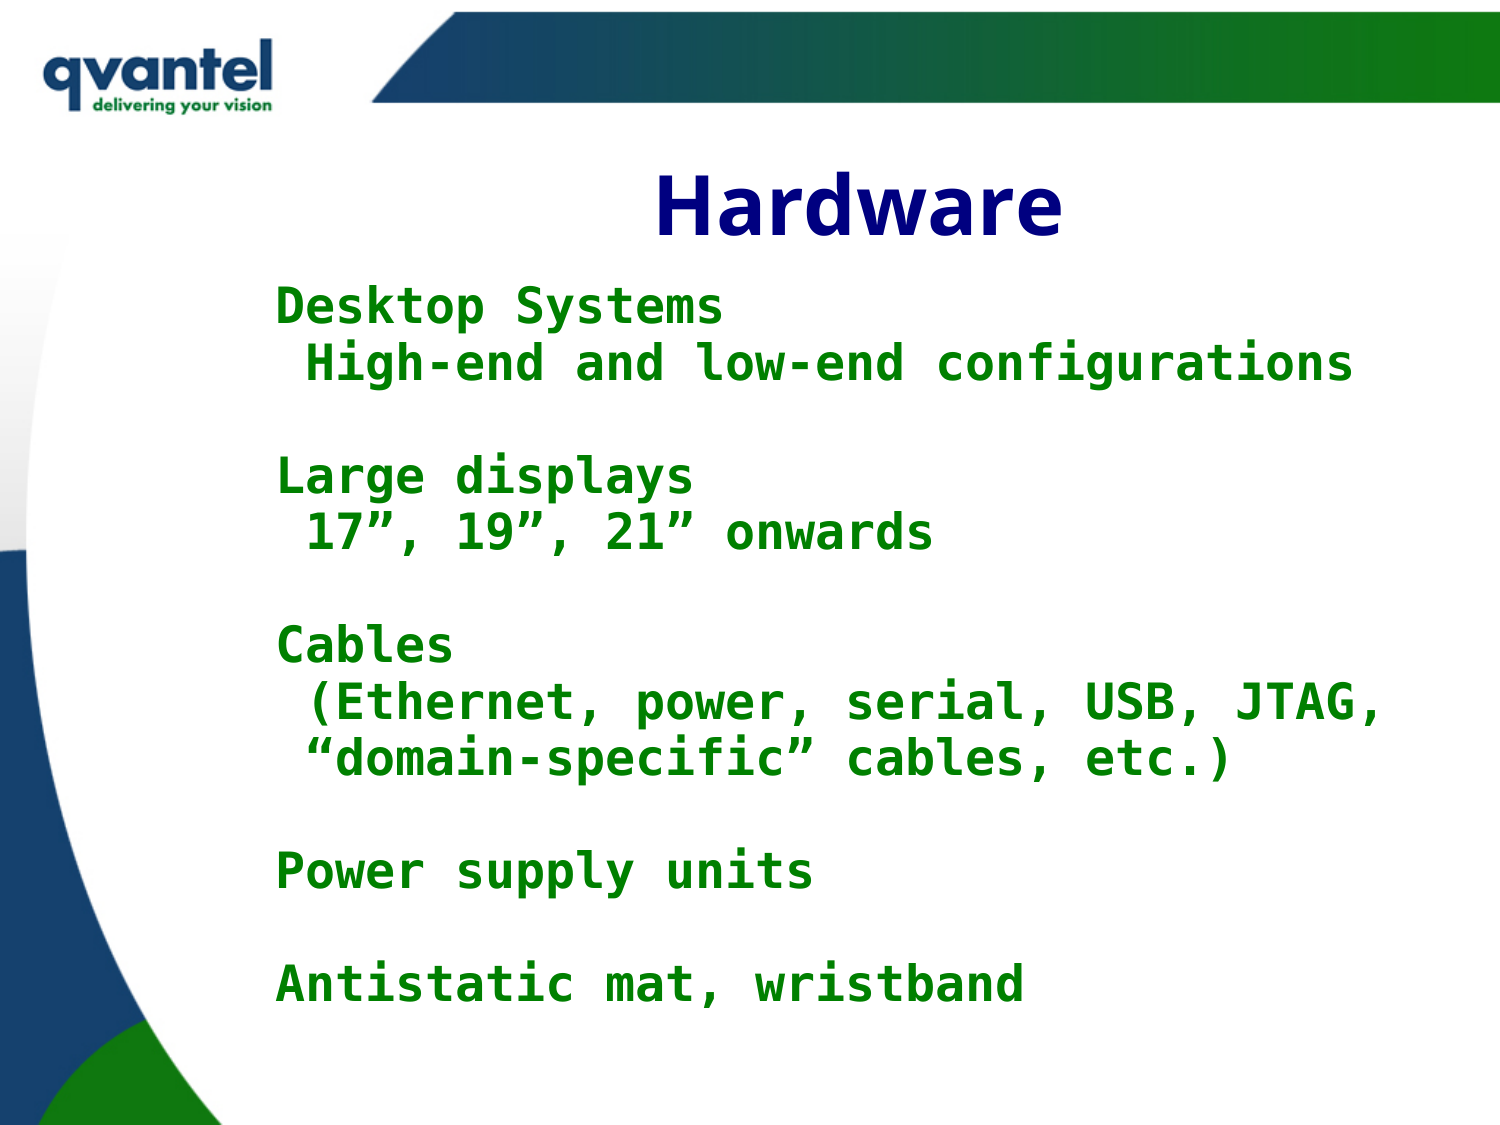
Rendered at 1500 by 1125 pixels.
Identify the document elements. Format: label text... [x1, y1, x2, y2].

text_box Desktop Systems High-end and low-end configurations Large displays 17”, 19”, 21” onwards Cables (Ethernet, power, serial, USB, JTAG, “domain-specific” cables, etc.) Power supply units Antistatic mat, wristband [230, 213, 1500, 1077]
picture [0, 0, 1500, 1125]
text_box Hardware [637, 140, 1163, 263]
